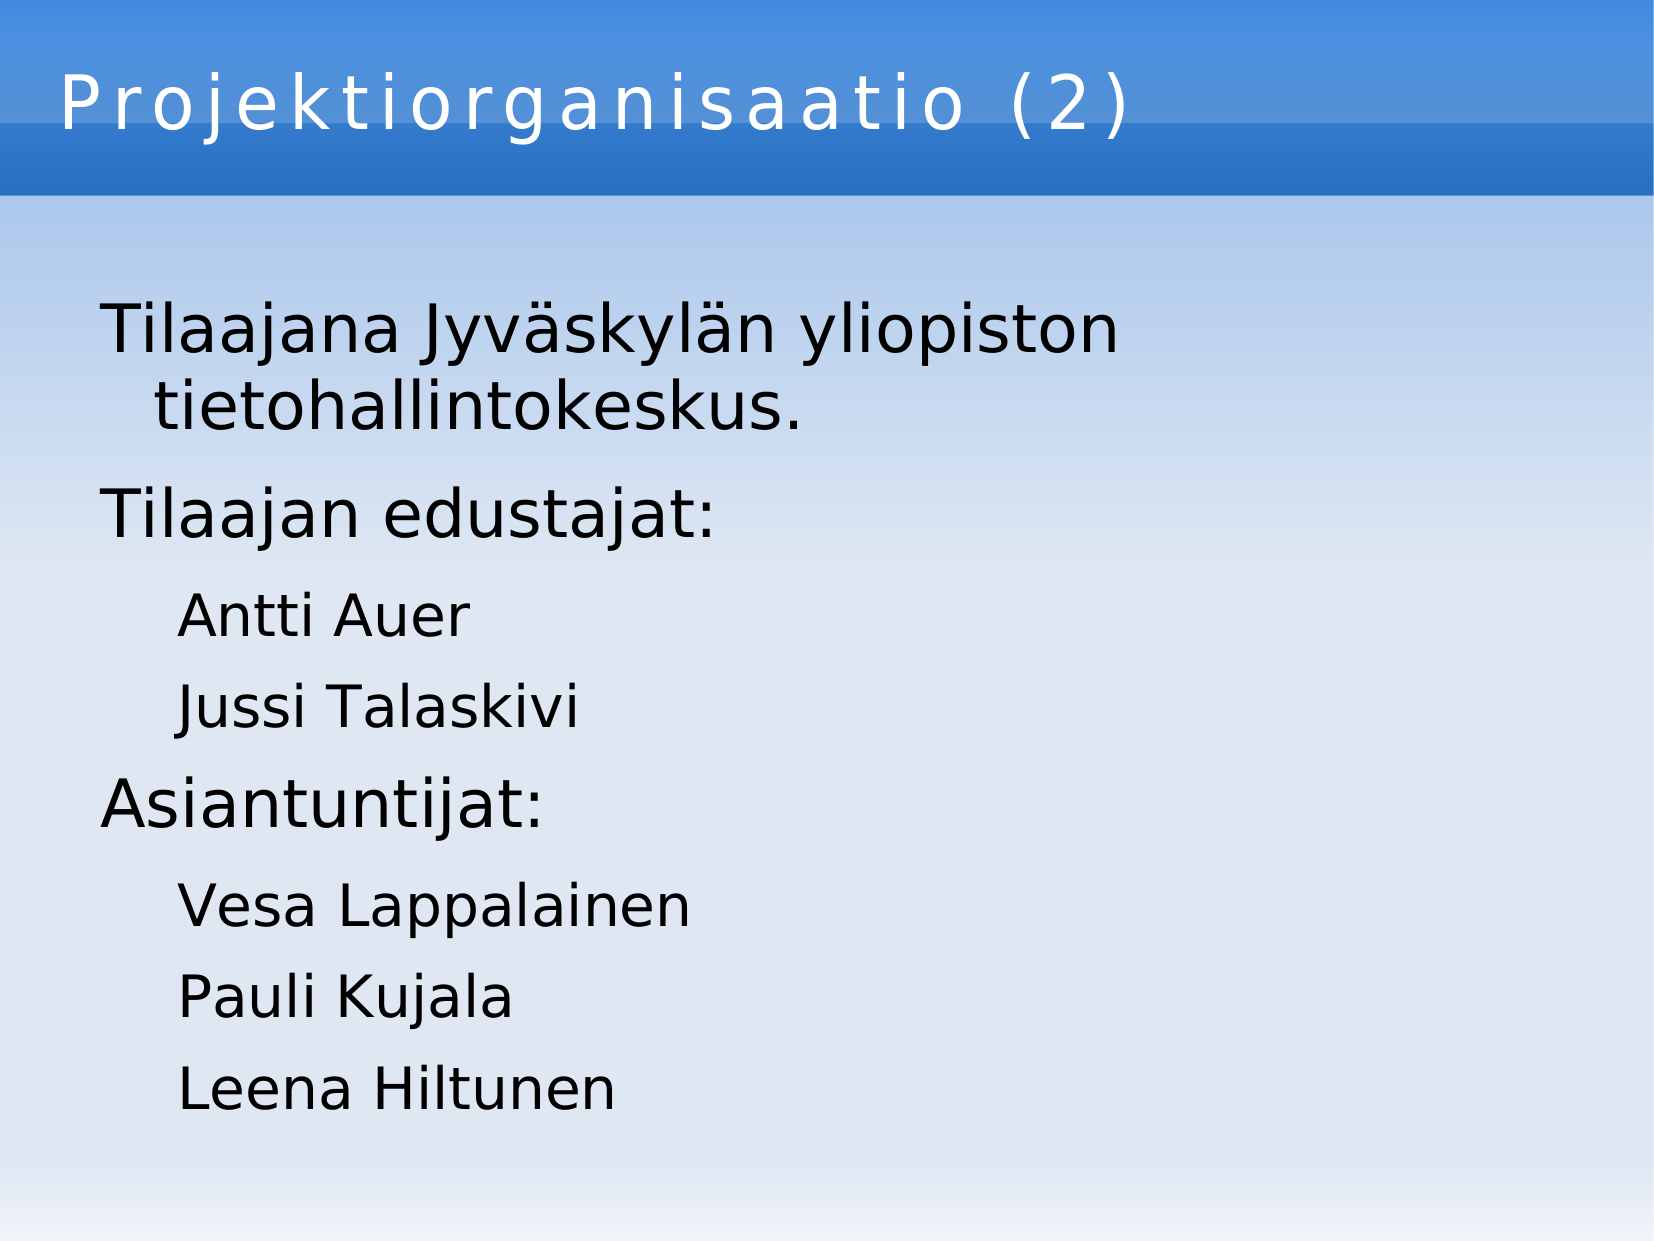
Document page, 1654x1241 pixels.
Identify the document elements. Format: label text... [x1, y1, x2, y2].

title Projektiorganisaatio (2) [59, 29, 1270, 178]
list Tilaajana Jyväskylän yliopiston tietohallintokeskus. Tilaajan edustajat: Antti Auer Jussi Talaskivi Asiantuntijat: Vesa Lappalainen Pauli Kujala Leena Hiltunen [82, 290, 1571, 1124]
picture [0, 0, 1654, 1241]
